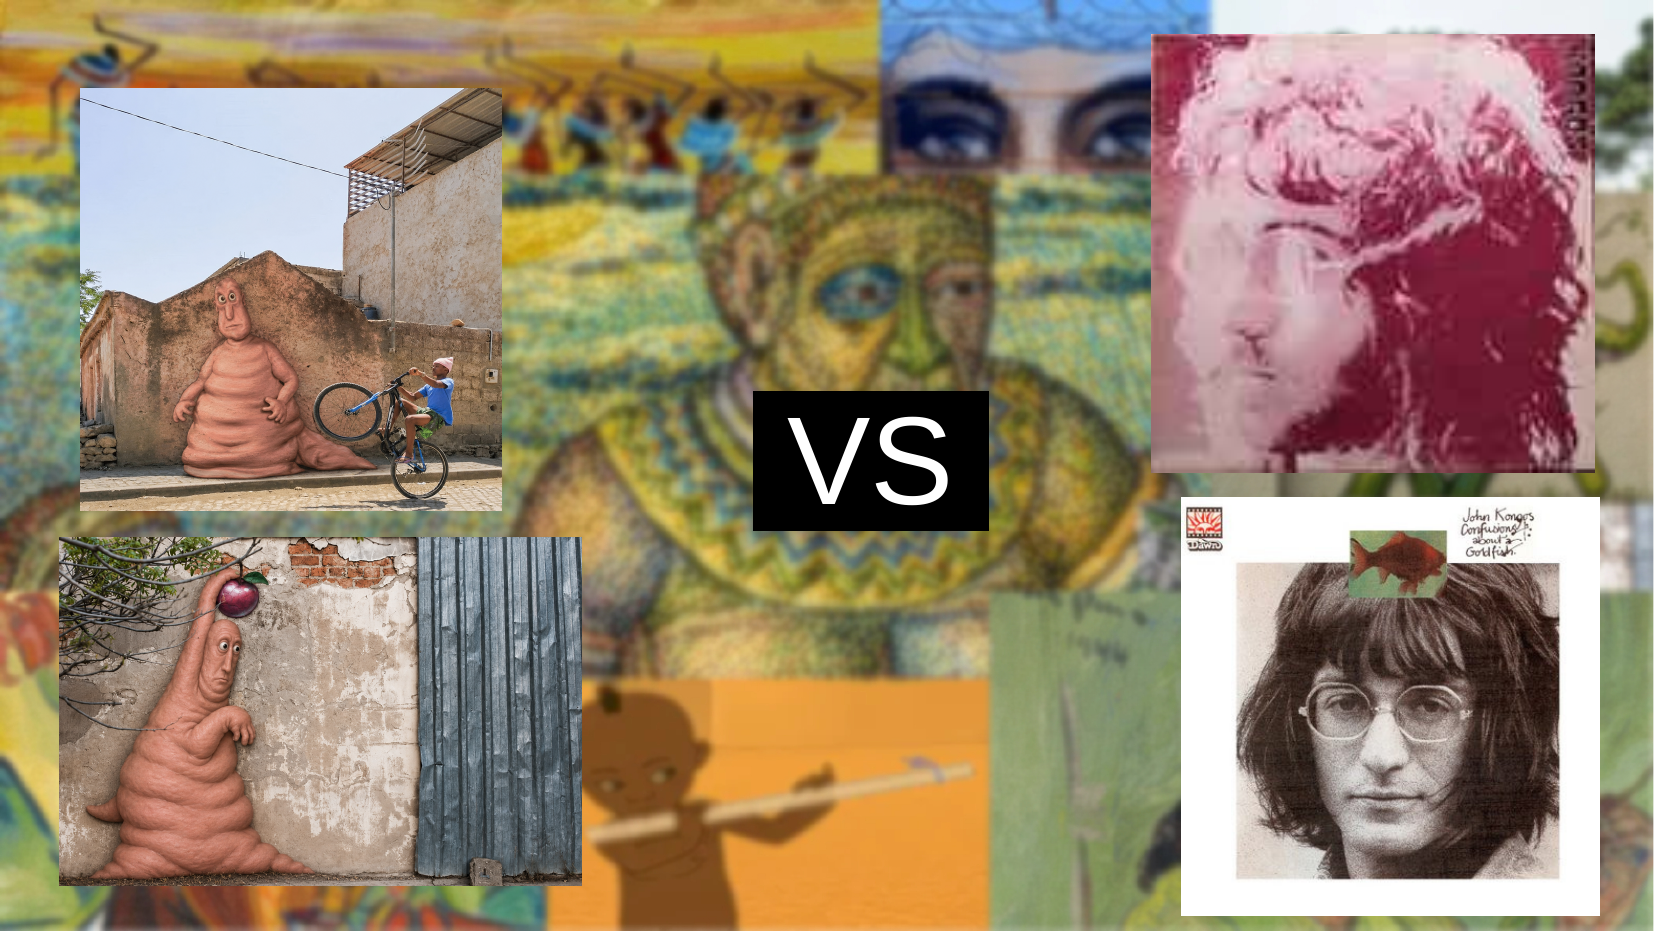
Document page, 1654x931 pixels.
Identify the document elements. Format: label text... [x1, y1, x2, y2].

picture [0, 0, 1654, 931]
text_box VS [738, 383, 1069, 679]
